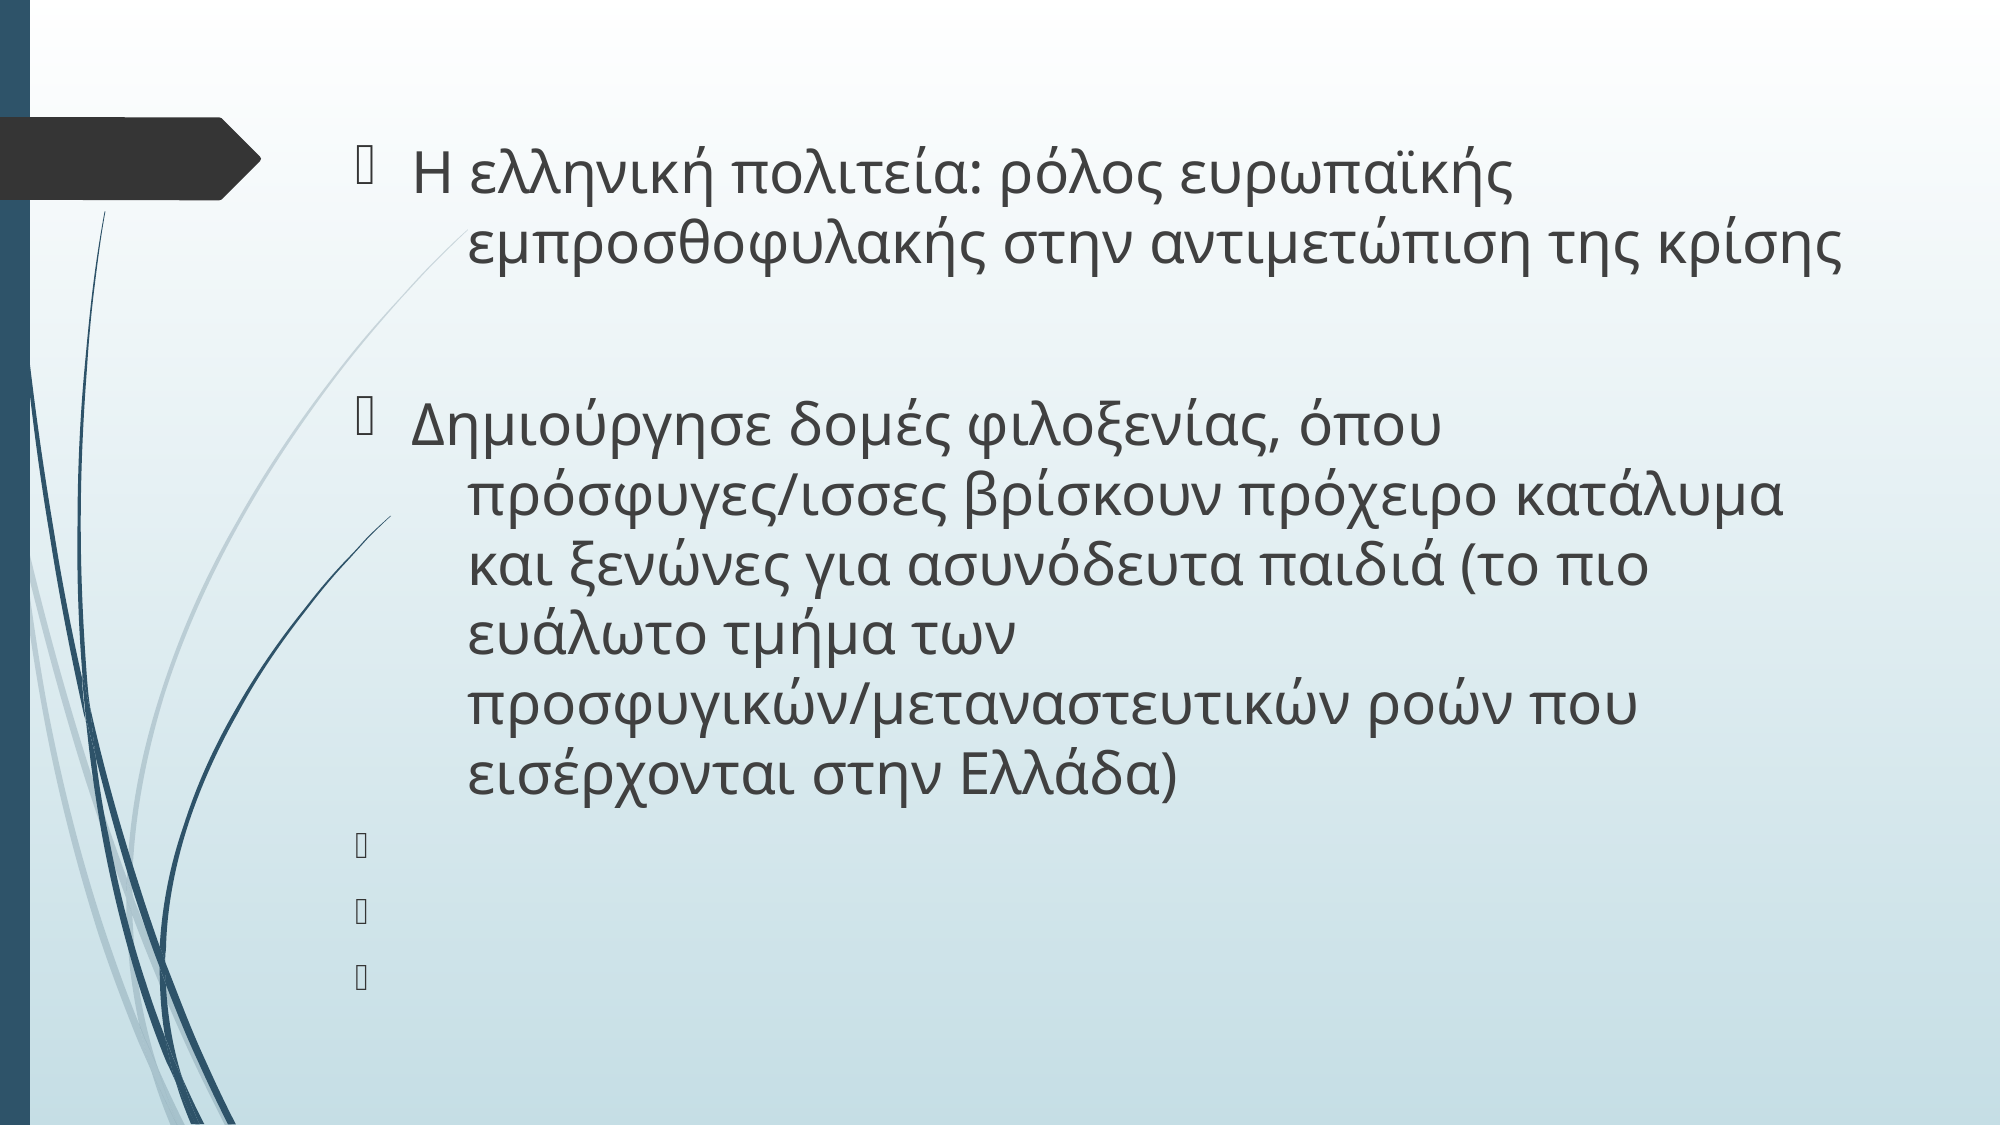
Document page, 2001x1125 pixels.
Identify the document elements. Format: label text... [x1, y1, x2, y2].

list Η ελληνική πολιτεία: ρόλος ευρωπαϊκής εμπροσθοφυλακής στην αντιμετώπιση της κρίσης Δημιούργησε δομές φιλοξενίας, όπου πρόσφυγες/ισσες βρίσκουν πρόχειρο κατάλυμα και ξενώνες για ασυνόδευτα παιδιά (το πιο ευάλωτο τμήμα των προσφυγικών/μεταναστευτικών ροών που εισέρχονται στην Ελλάδα) [340, 128, 1888, 1004]
